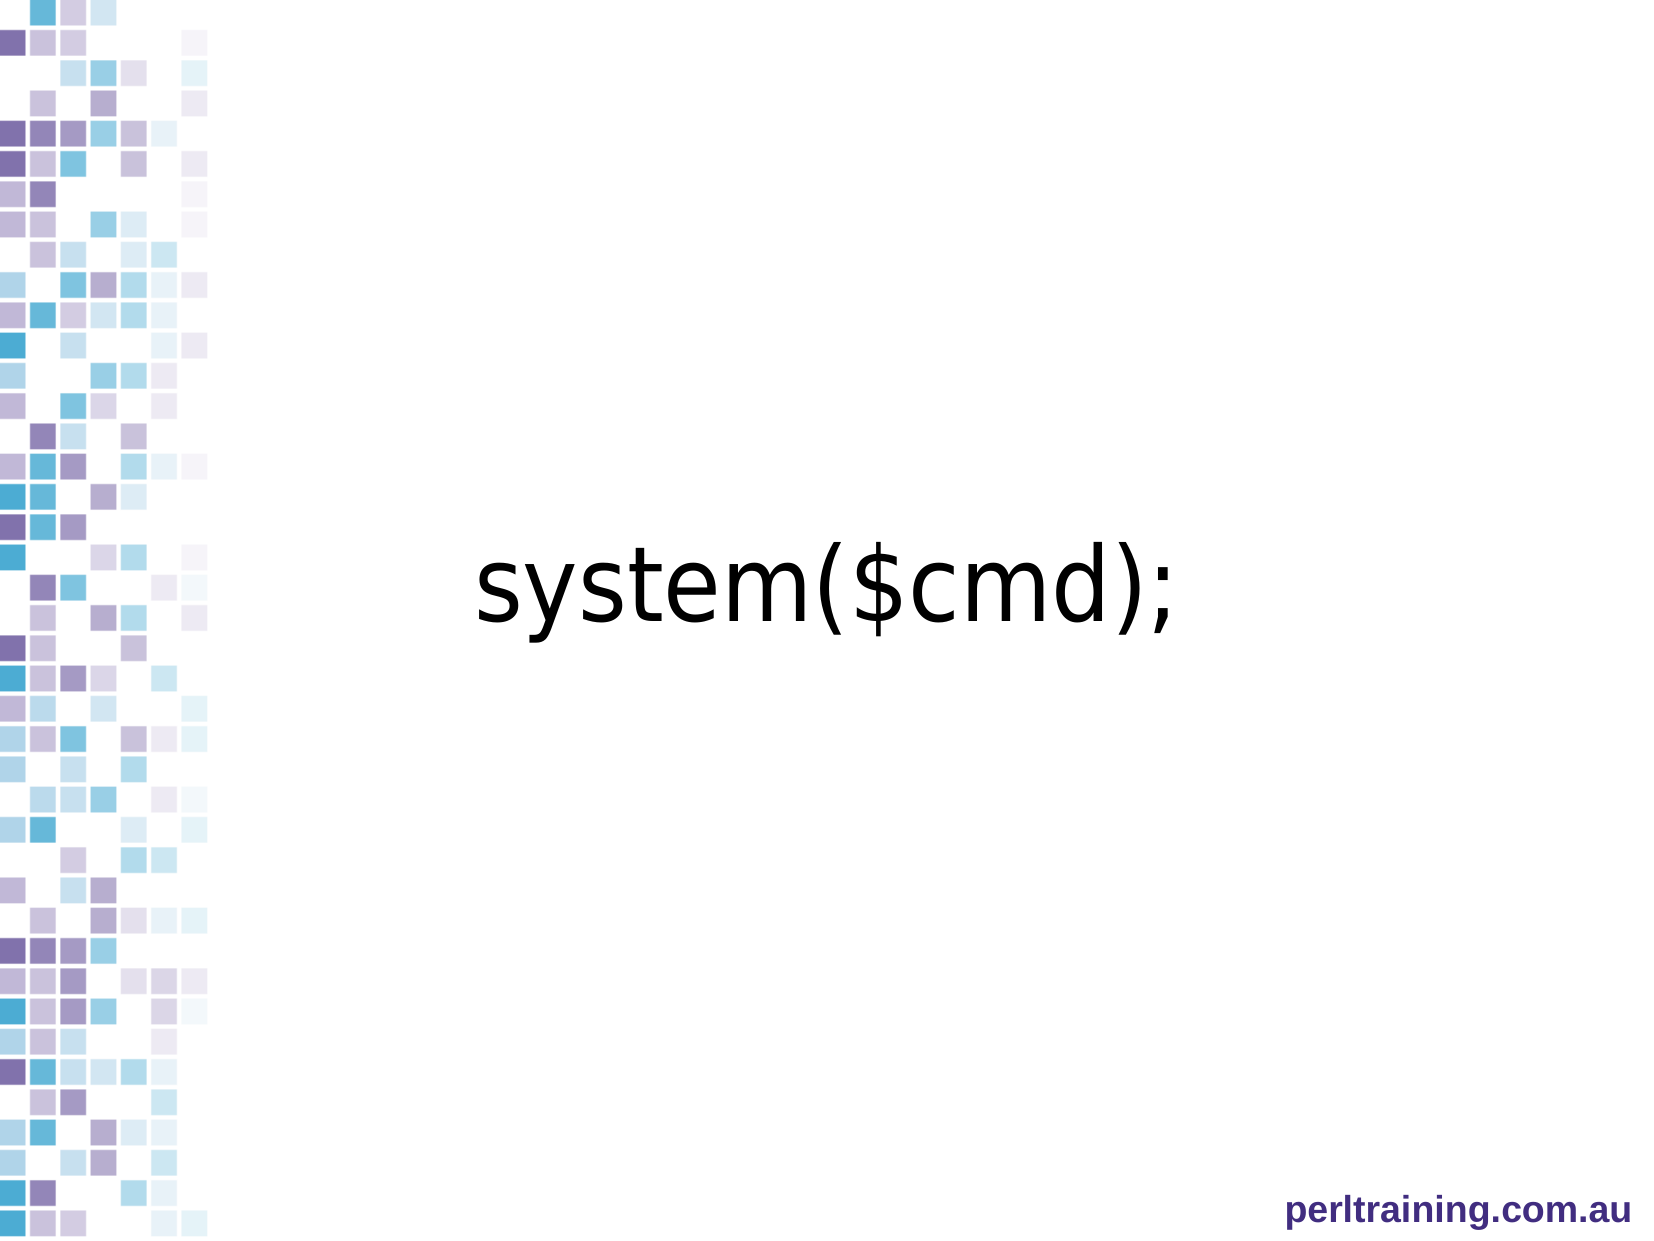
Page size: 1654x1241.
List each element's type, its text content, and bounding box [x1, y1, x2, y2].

title system($cmd); [82, 56, 1571, 1115]
picture [0, 0, 212, 1241]
